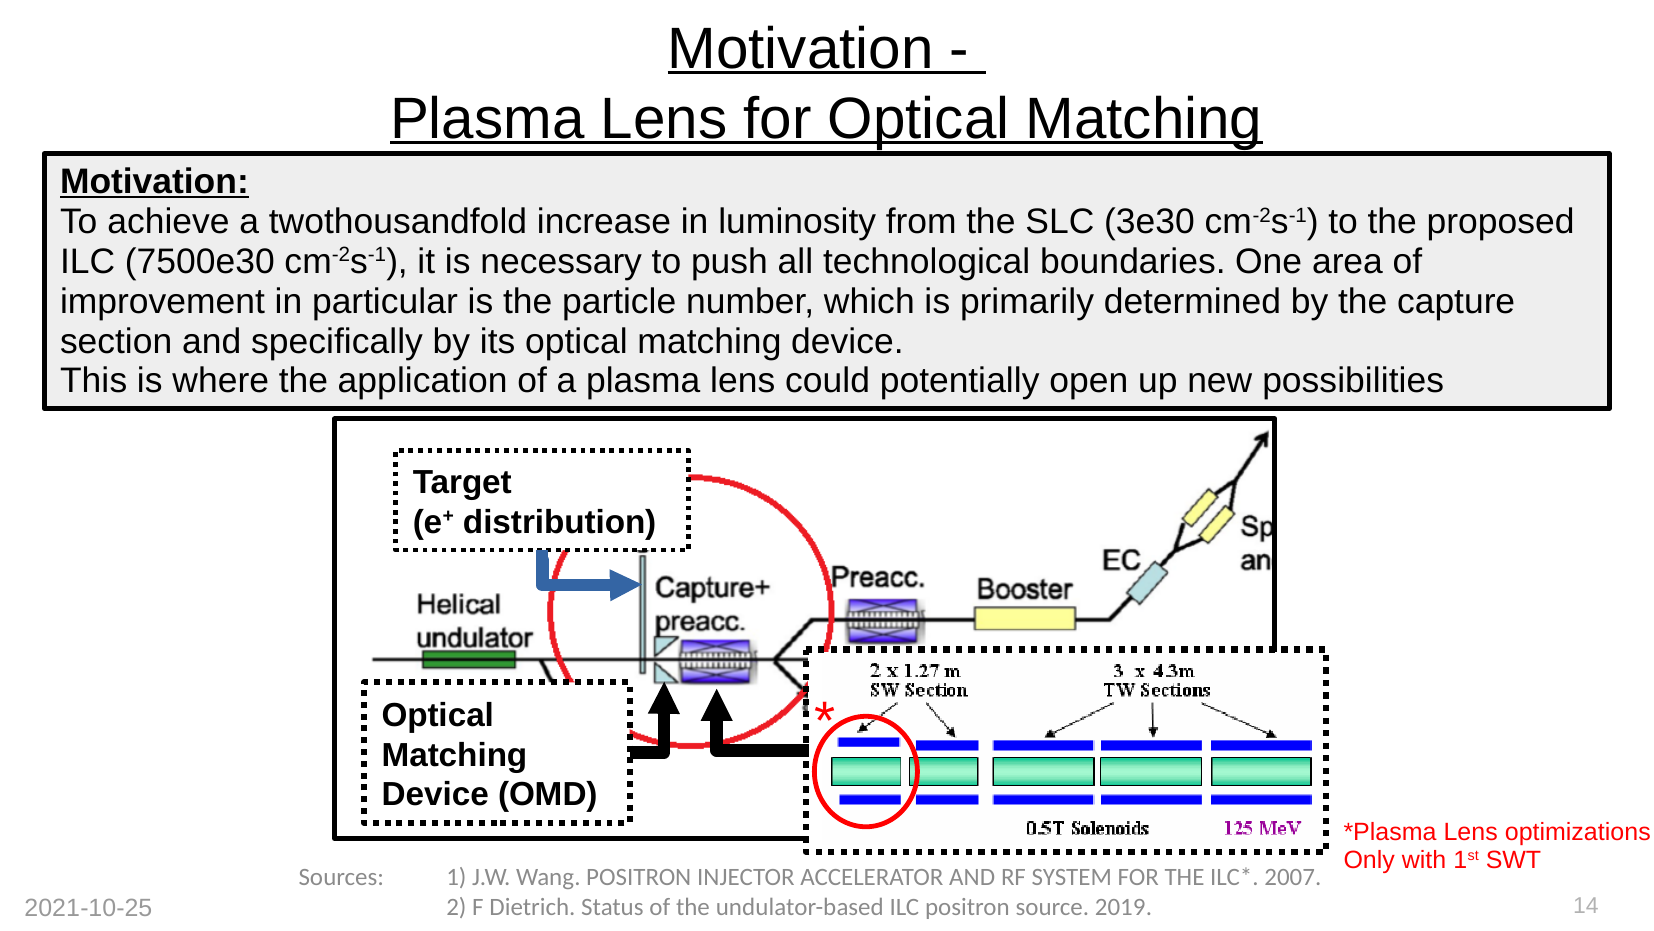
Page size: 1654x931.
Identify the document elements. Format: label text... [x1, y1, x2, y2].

text_box * [799, 683, 853, 767]
text_box <number> [1558, 885, 1654, 927]
text_box Motivation - Plasma Lens for Optical Matching [321, 0, 1333, 151]
picture [336, 421, 1324, 849]
text_box Optical Matching Device (OMD) [363, 682, 630, 823]
text_box Target (e+ distribution) [395, 450, 689, 551]
text_box Motivation: To achieve a twothousandfold increase in luminosity from the SLC (3e30 cm-2s-1) to the proposed ILC (7500e30 cm-2s-1), it is necessary to push all technological boundaries. One area of improvement in particular is the particle number, which is primarily determined by the capture section and specifically by its optical matching device. This is where the application of a plasma lens could potentially open up new possibilities [44, 153, 1610, 409]
text_box Sources: 1) J.W. Wang. POSITRON INJECTOR ACCELERATOR AND RF SYSTEM FOR THE ILC*. 2007. 2) F Dietrich. Status of the undulator-based ILC positron source. 2019. [283, 865, 1328, 916]
text_box [1120, 622, 1268, 652]
text_box *Plasma Lens optimizations Only with 1st SWT [1328, 810, 1654, 920]
text_box [630, 757, 808, 822]
text_box 2021-10-25 [0, 885, 178, 929]
